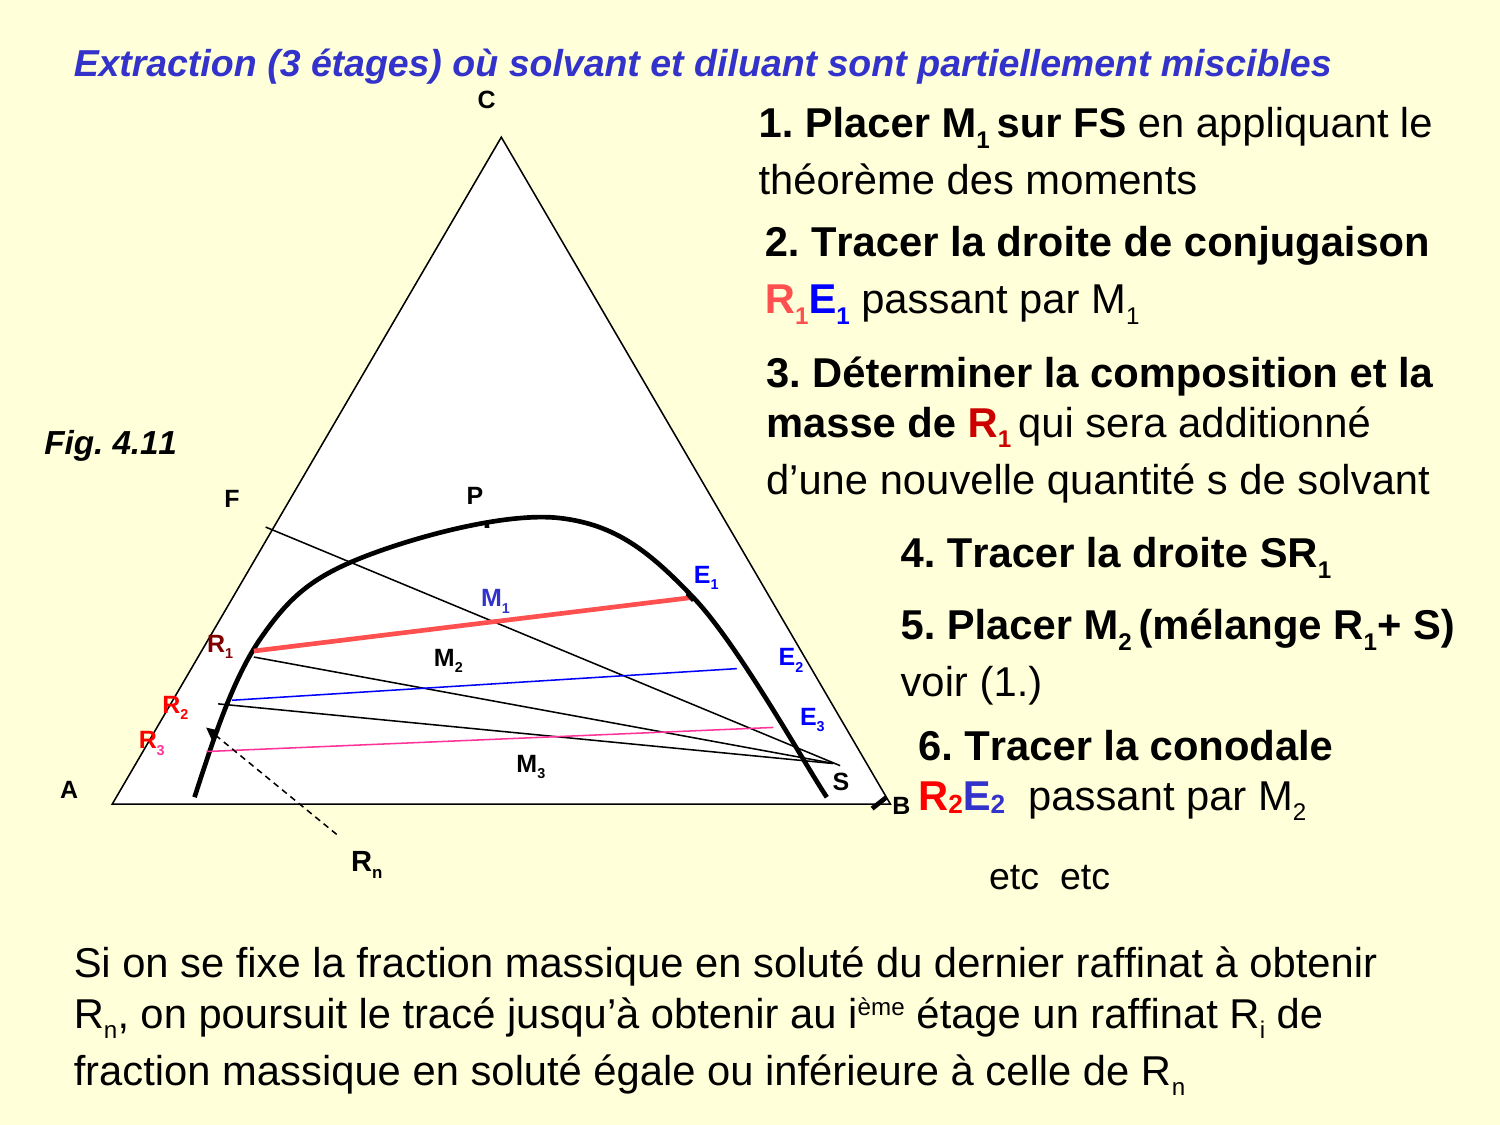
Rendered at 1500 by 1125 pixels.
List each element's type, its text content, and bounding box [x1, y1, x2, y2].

text_box 6. Tracer la conodale R2E2 passant par M2 [903, 710, 1418, 834]
text_box Fig. 4.11 [29, 413, 237, 473]
text_box Rn [336, 834, 431, 890]
text_box P [451, 471, 507, 536]
text_box Si on se fixe la fraction massique en soluté du dernier raffinat à obtenir Rn, on poursuit le tracé jusqu’à obtenir au ième étage un raffinat Ri de fraction massique en soluté égale ou inférieure à celle de Rn [58, 928, 1424, 1108]
text_box etc etc [974, 843, 1424, 905]
text_box [713, 568, 791, 687]
text_box 2. Tracer la droite de conjugaison R1E1 passant par M1 [750, 207, 1500, 337]
text_box [357, 520, 679, 613]
text_box R3 [123, 716, 198, 780]
text_box 5. Placer M2 (mélange R1+ S) voir (1.) [885, 590, 1477, 713]
text_box [769, 697, 785, 723]
text_box [493, 638, 617, 683]
text_box 1. Placer M1 sur FS en appliquant le théorème des moments [743, 88, 1500, 211]
text_box [273, 140, 743, 578]
text_box E3 [785, 692, 859, 756]
text_box C [462, 92, 536, 140]
text_box F [209, 474, 270, 539]
text_box [230, 690, 648, 735]
text_box B [877, 781, 988, 846]
text_box M2 [419, 685, 493, 697]
text_box [184, 667, 192, 680]
text_box [578, 733, 794, 758]
text_box [119, 740, 817, 805]
text_box [266, 634, 419, 686]
text_box Extraction (3 étages) où solvant et diluant sont partiellement miscibles [59, 30, 1500, 92]
text_box M3 [501, 739, 576, 803]
text_box E1 [679, 550, 753, 615]
text_box [429, 628, 466, 633]
text_box [678, 730, 785, 753]
text_box A [45, 766, 119, 830]
text_box M1 [466, 574, 540, 622]
text_box [266, 565, 466, 647]
text_box [233, 661, 412, 699]
text_box [822, 750, 863, 757]
text_box [482, 677, 742, 731]
text_box [223, 684, 232, 703]
text_box M2 [419, 633, 493, 687]
text_box R1 [192, 620, 266, 684]
text_box 3. Déterminer la composition et la masse de R1 qui sera additionné d’une nouvelle quantité s de solvant [751, 338, 1484, 511]
text_box [809, 763, 817, 775]
text_box M1 [466, 619, 540, 638]
text_box S [817, 757, 892, 822]
text_box [213, 706, 531, 750]
text_box [198, 744, 209, 775]
text_box R2 [147, 680, 223, 744]
text_box [538, 602, 785, 741]
text_box 4. Tracer la droite SR1 [885, 518, 1436, 590]
text_box E2 [763, 633, 839, 697]
text_box [219, 531, 345, 625]
